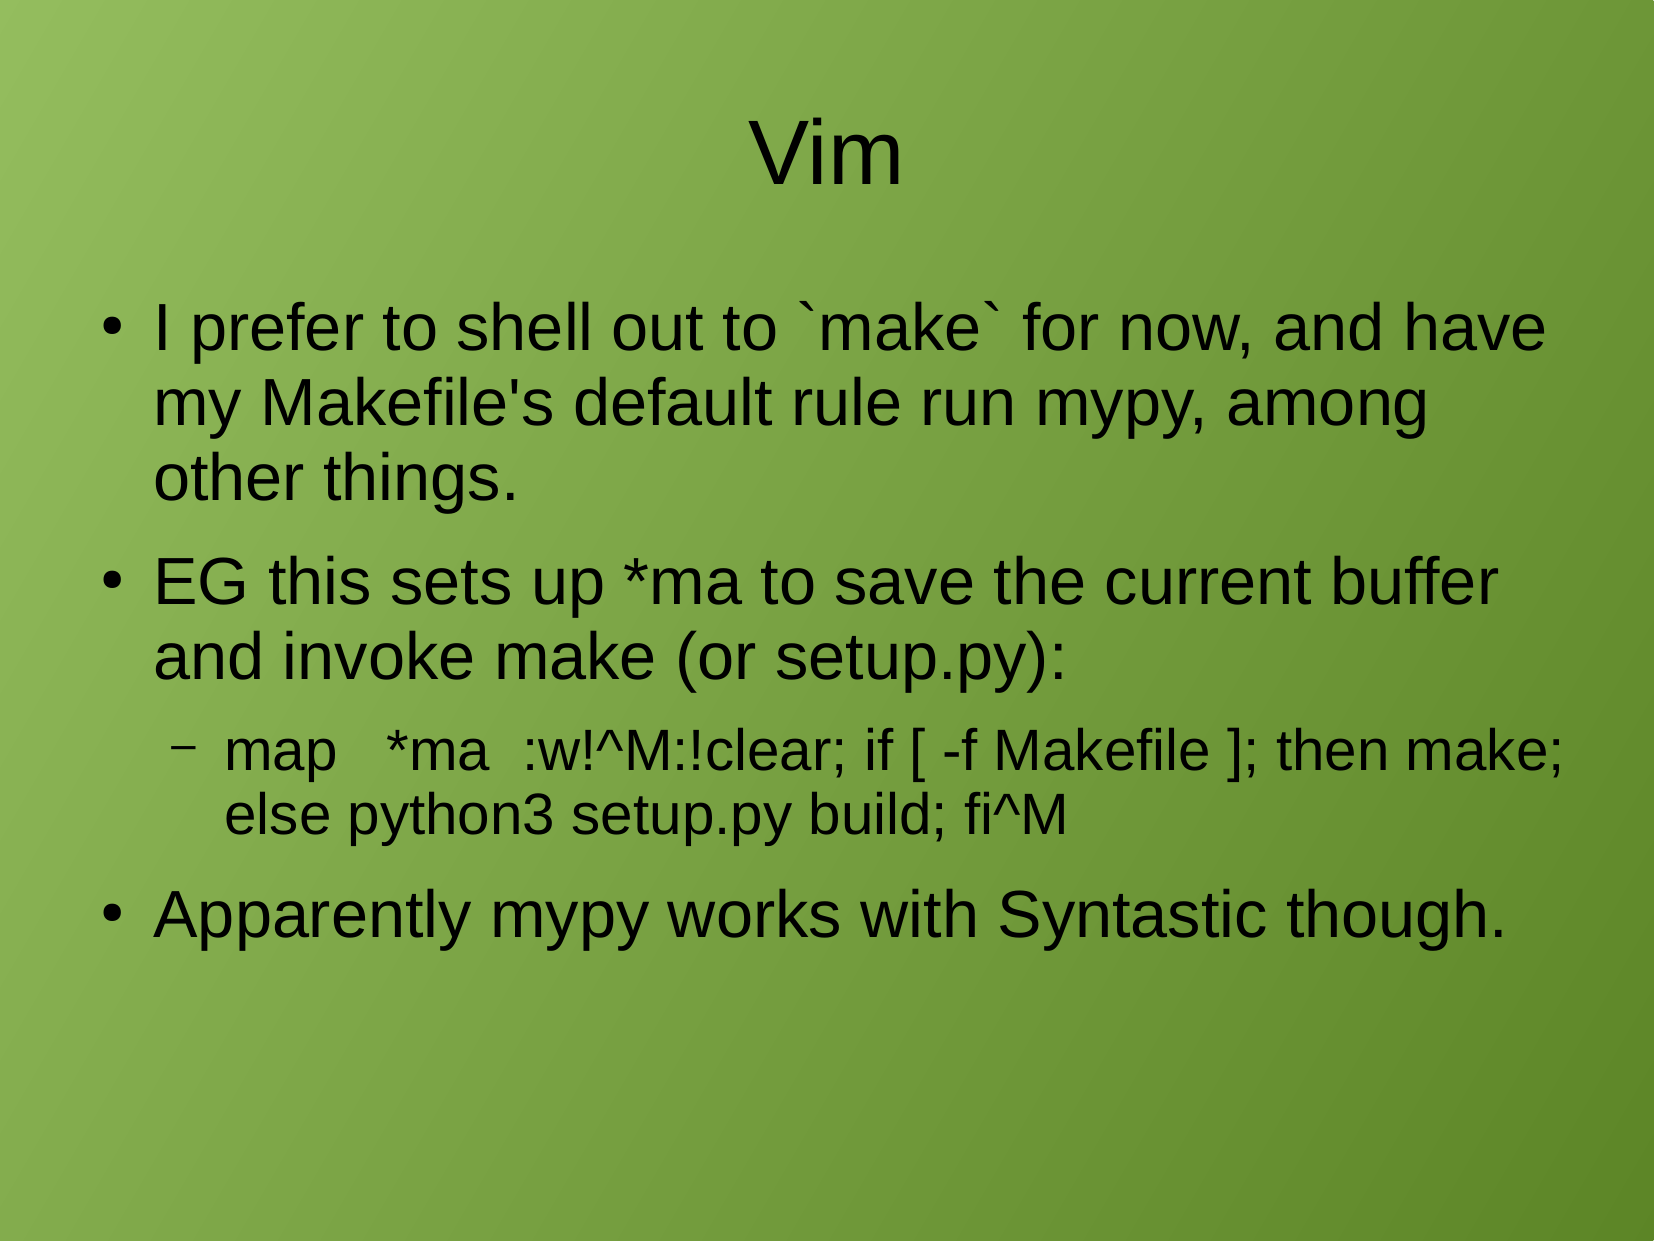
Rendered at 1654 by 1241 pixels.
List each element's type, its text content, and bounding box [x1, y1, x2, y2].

list I prefer to shell out to `make` for now, and have my Makefile's default rule run mypy, among other things. EG this sets up *ma to save the current buffer and invoke make (or setup.py): map *ma :w!^M:!clear; if [ -f Makefile ]; then make; else python3 setup.py build; fi^M Apparently mypy works with Syntastic though. [82, 290, 1571, 1010]
title Vim [82, 49, 1571, 257]
